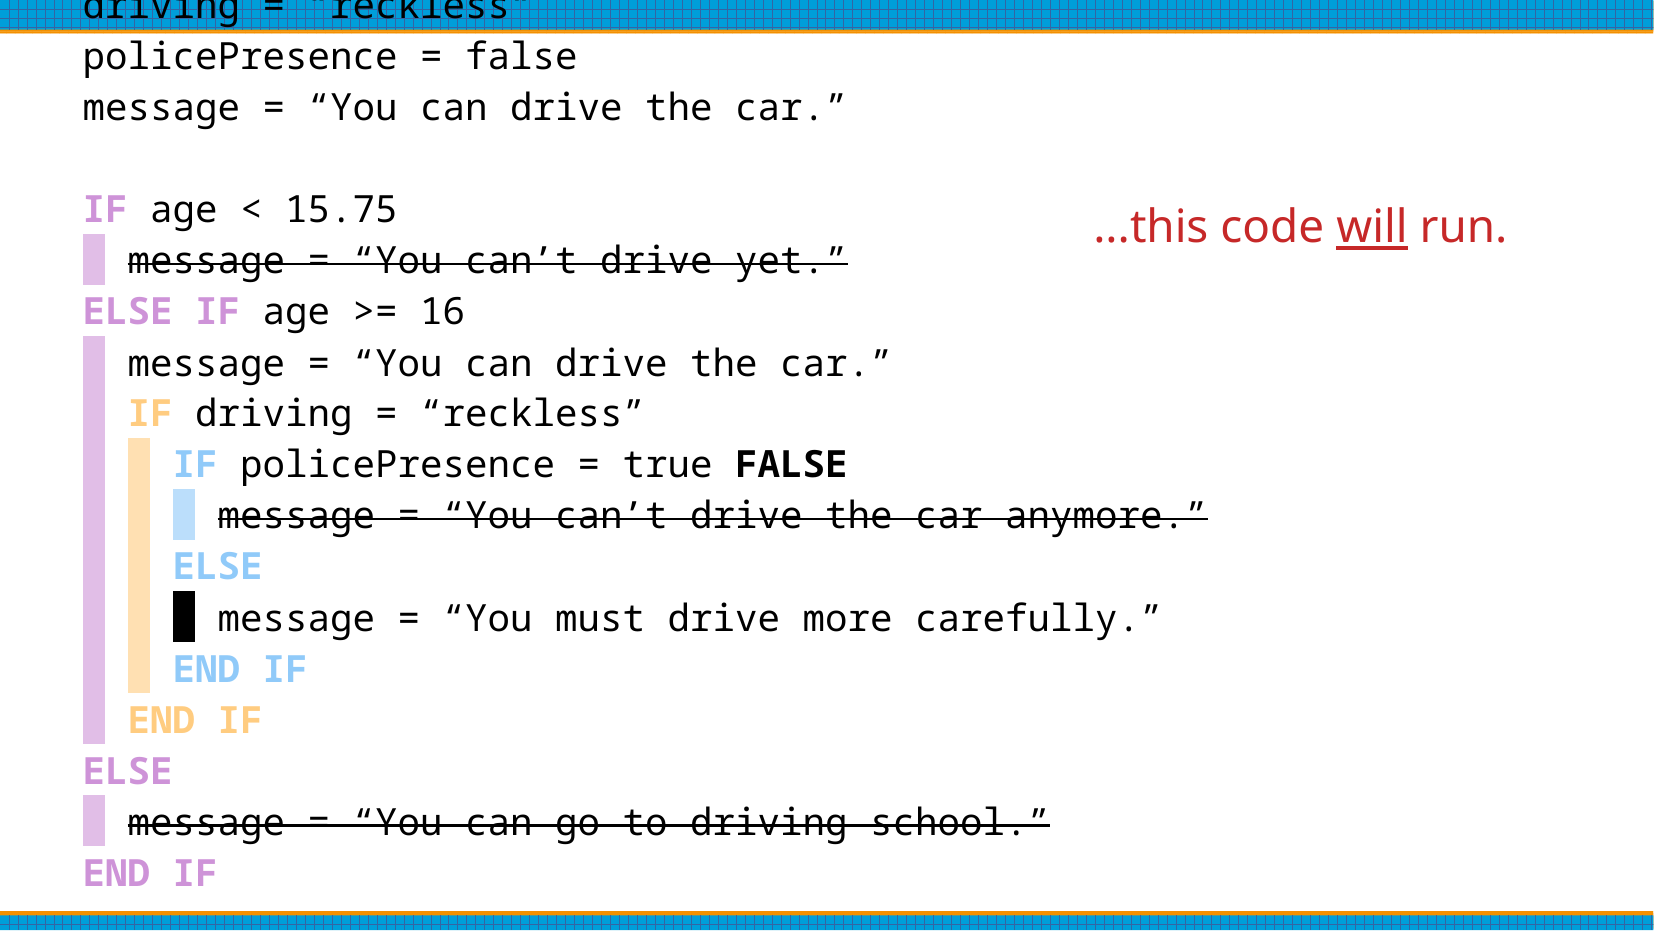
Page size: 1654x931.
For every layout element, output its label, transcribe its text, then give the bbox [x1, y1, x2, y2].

text_box ...this code will run. [1087, 75, 1613, 376]
subtitle age = 16 driving = “reckless“ policePresence = false message = “You can drive the car.” IF age < 15.75 message = “You can’t drive yet.” ELSE IF age >= 16 message = “You can drive the car.” IF driving = “reckless” IF policePresence = true FALSE message = “You can’t drive the car anymore.” ELSE message = “You must drive more carefully.” END IF END IF ELSE message = “You can go to driving school.” END IF output message [82, 69, 1571, 858]
